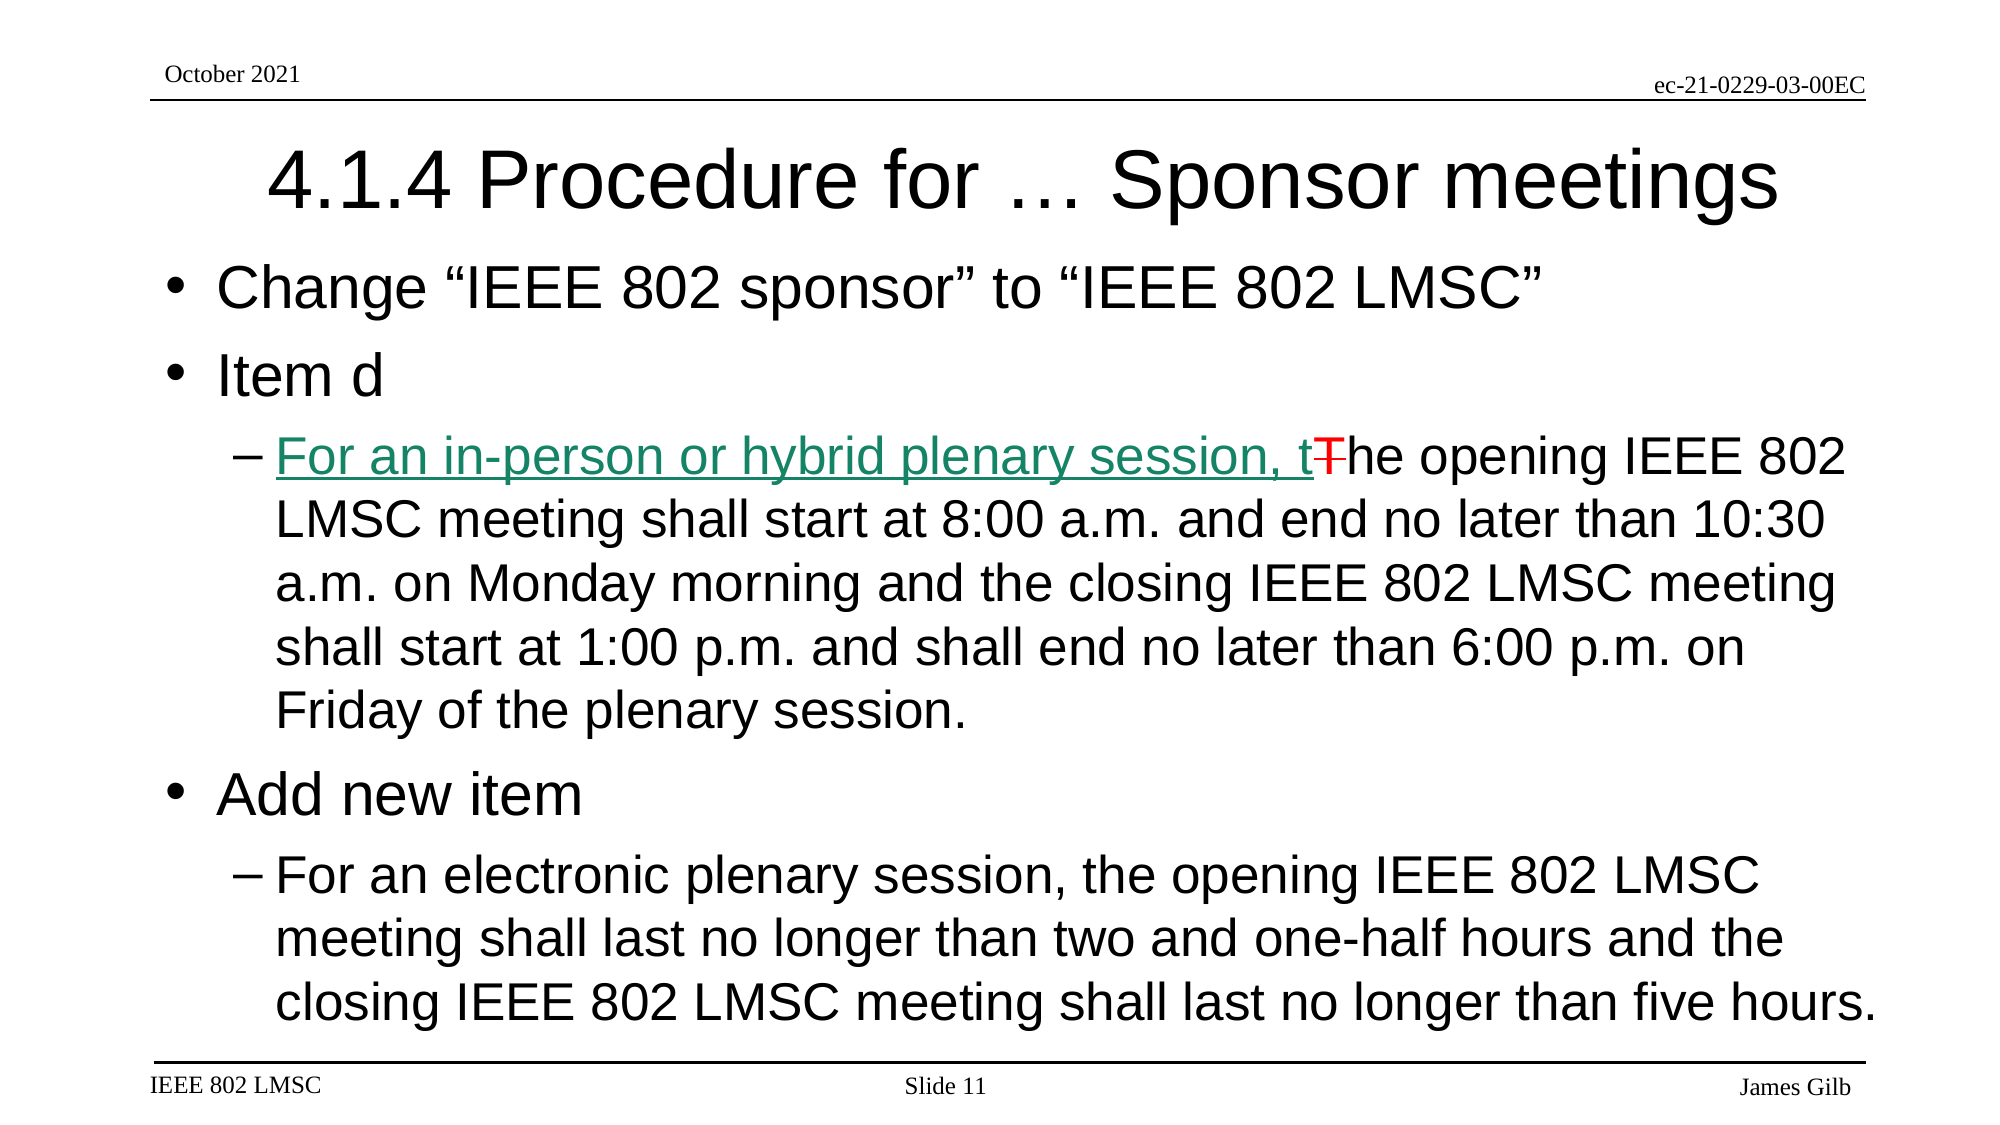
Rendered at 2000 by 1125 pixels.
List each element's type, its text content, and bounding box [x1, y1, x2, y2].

title 4.1.4 Procedure for … Sponsor meetings [149, 112, 1900, 238]
list Change “IEEE 802 sponsor” to “IEEE 802 LMSC” Item d For an in-person or hybrid plenary session, tThe opening IEEE 802 LMSC meeting shall start at 8:00 a.m. and end no later than 10:30 a.m. on Monday morning and the closing IEEE 802 LMSC meeting shall start at 1:00 p.m. and shall end no later than 6:00 p.m. on Friday of the plenary session. Add new item For an electronic plenary session, the opening IEEE 802 LMSC meeting shall last no longer than two and one-half hours and the closing IEEE 802 LMSC meeting shall last no longer than five hours. [149, 239, 1900, 1051]
